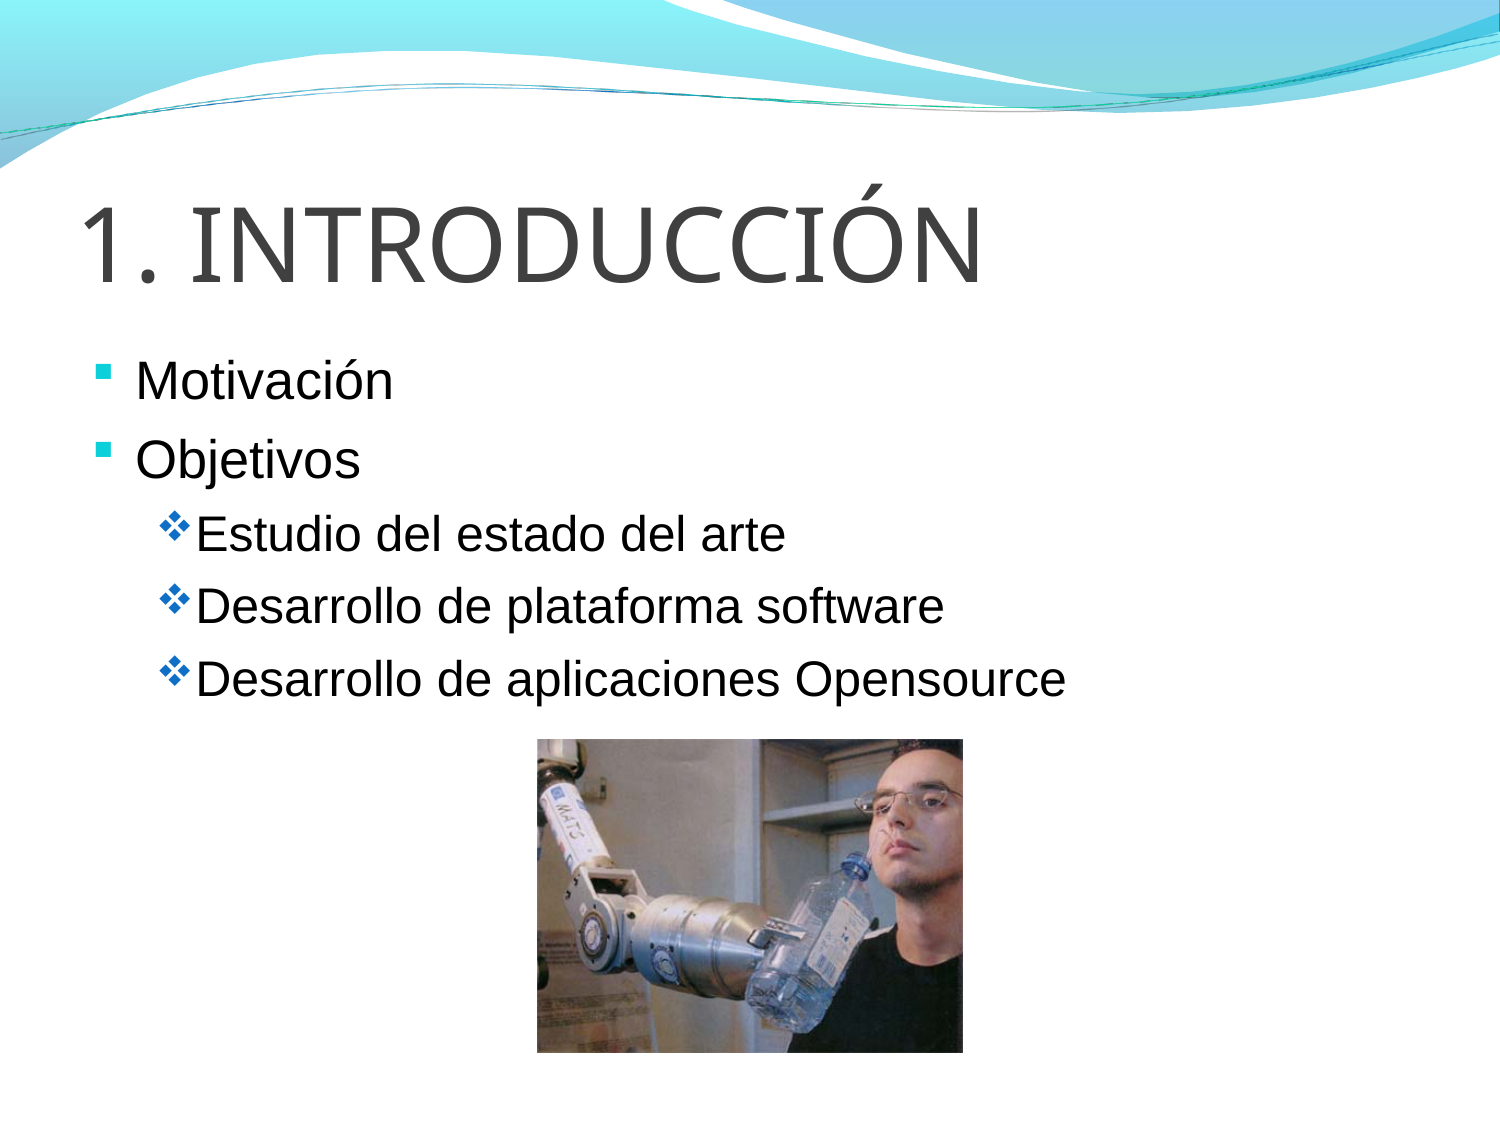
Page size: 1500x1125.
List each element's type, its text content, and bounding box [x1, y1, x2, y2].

text_box Motivación Objetivos Estudio del estado del arte Desarrollo de plataforma software Desarrollo de aplicaciones Opensource [76, 337, 1427, 1059]
picture [0, 33, 1500, 140]
text_box 1. INTRODUCCIÓN [75, 115, 1426, 304]
picture [537, 739, 963, 1053]
